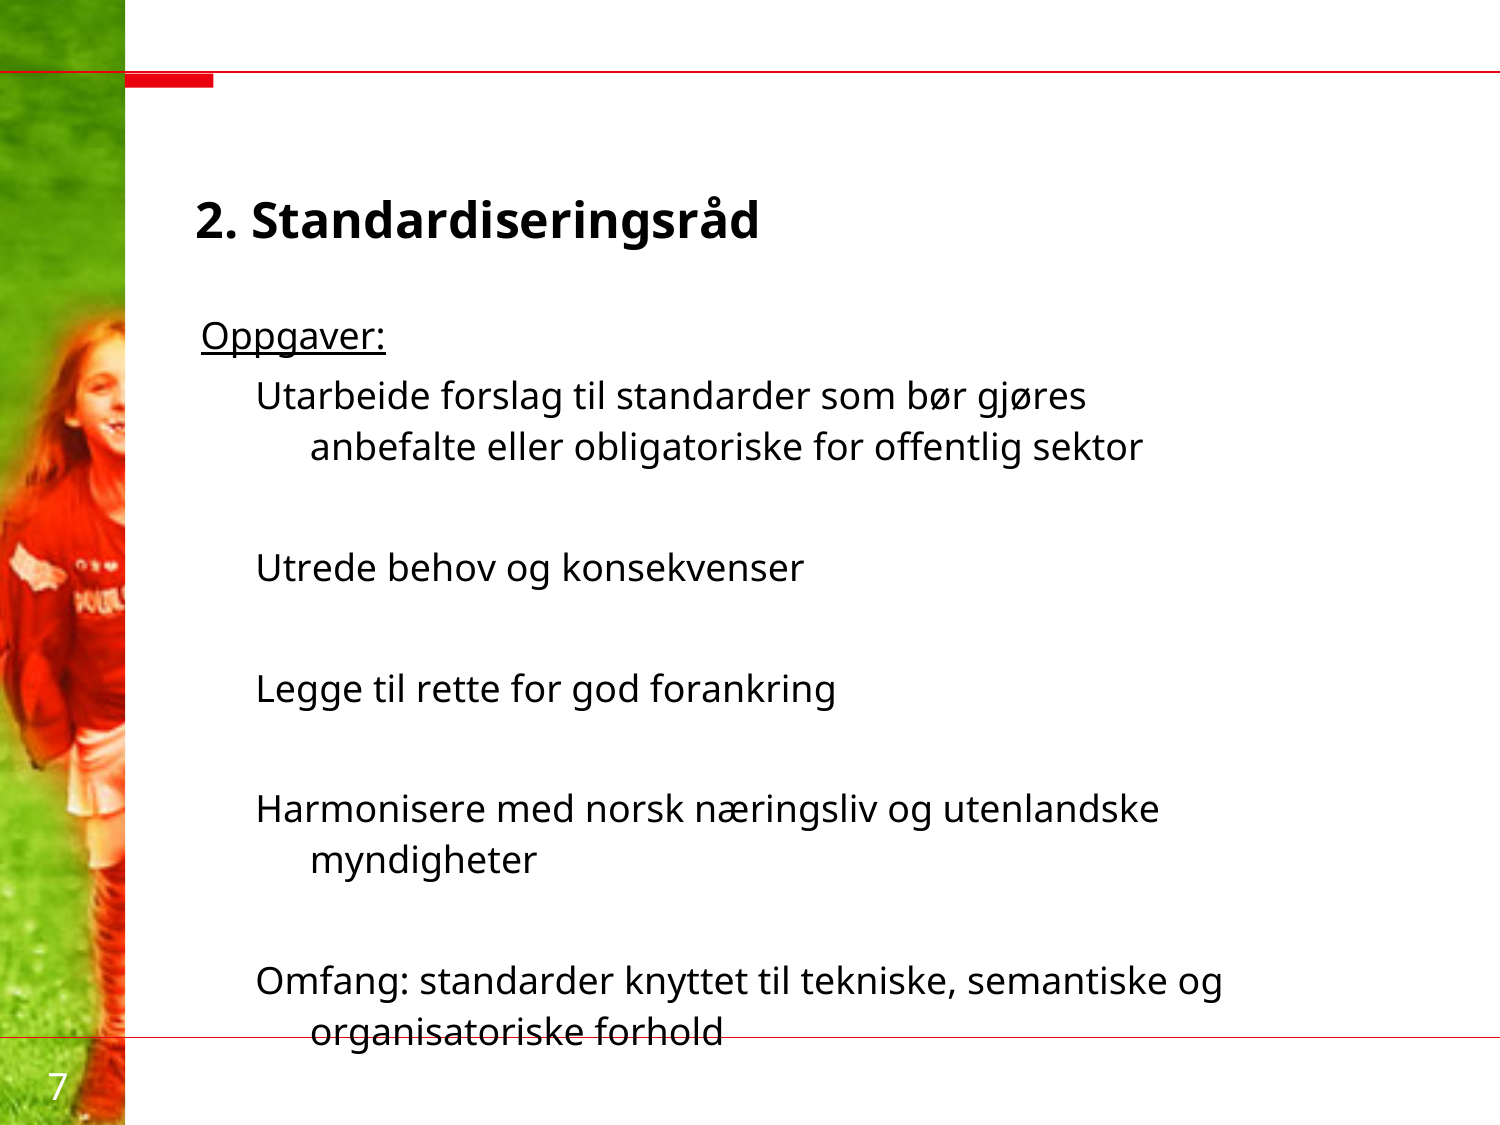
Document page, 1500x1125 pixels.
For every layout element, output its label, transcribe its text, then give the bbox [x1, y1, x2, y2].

picture [0, 73, 126, 1037]
picture [0, 0, 126, 71]
picture [0, 1038, 126, 1125]
title 2. Standardiseringsråd [180, 174, 1246, 263]
list Oppgaver: Utarbeide forslag til standarder som bør gjøres anbefalte eller obligatoriske for offentlig sektor Utrede behov og konsekvenser Legge til rette for god forankring Harmonisere med norsk næringsliv og utenlandske myndigheter Omfang: standarder knyttet til tekniske, semantiske og organisatoriske forhold [185, 301, 1251, 1038]
